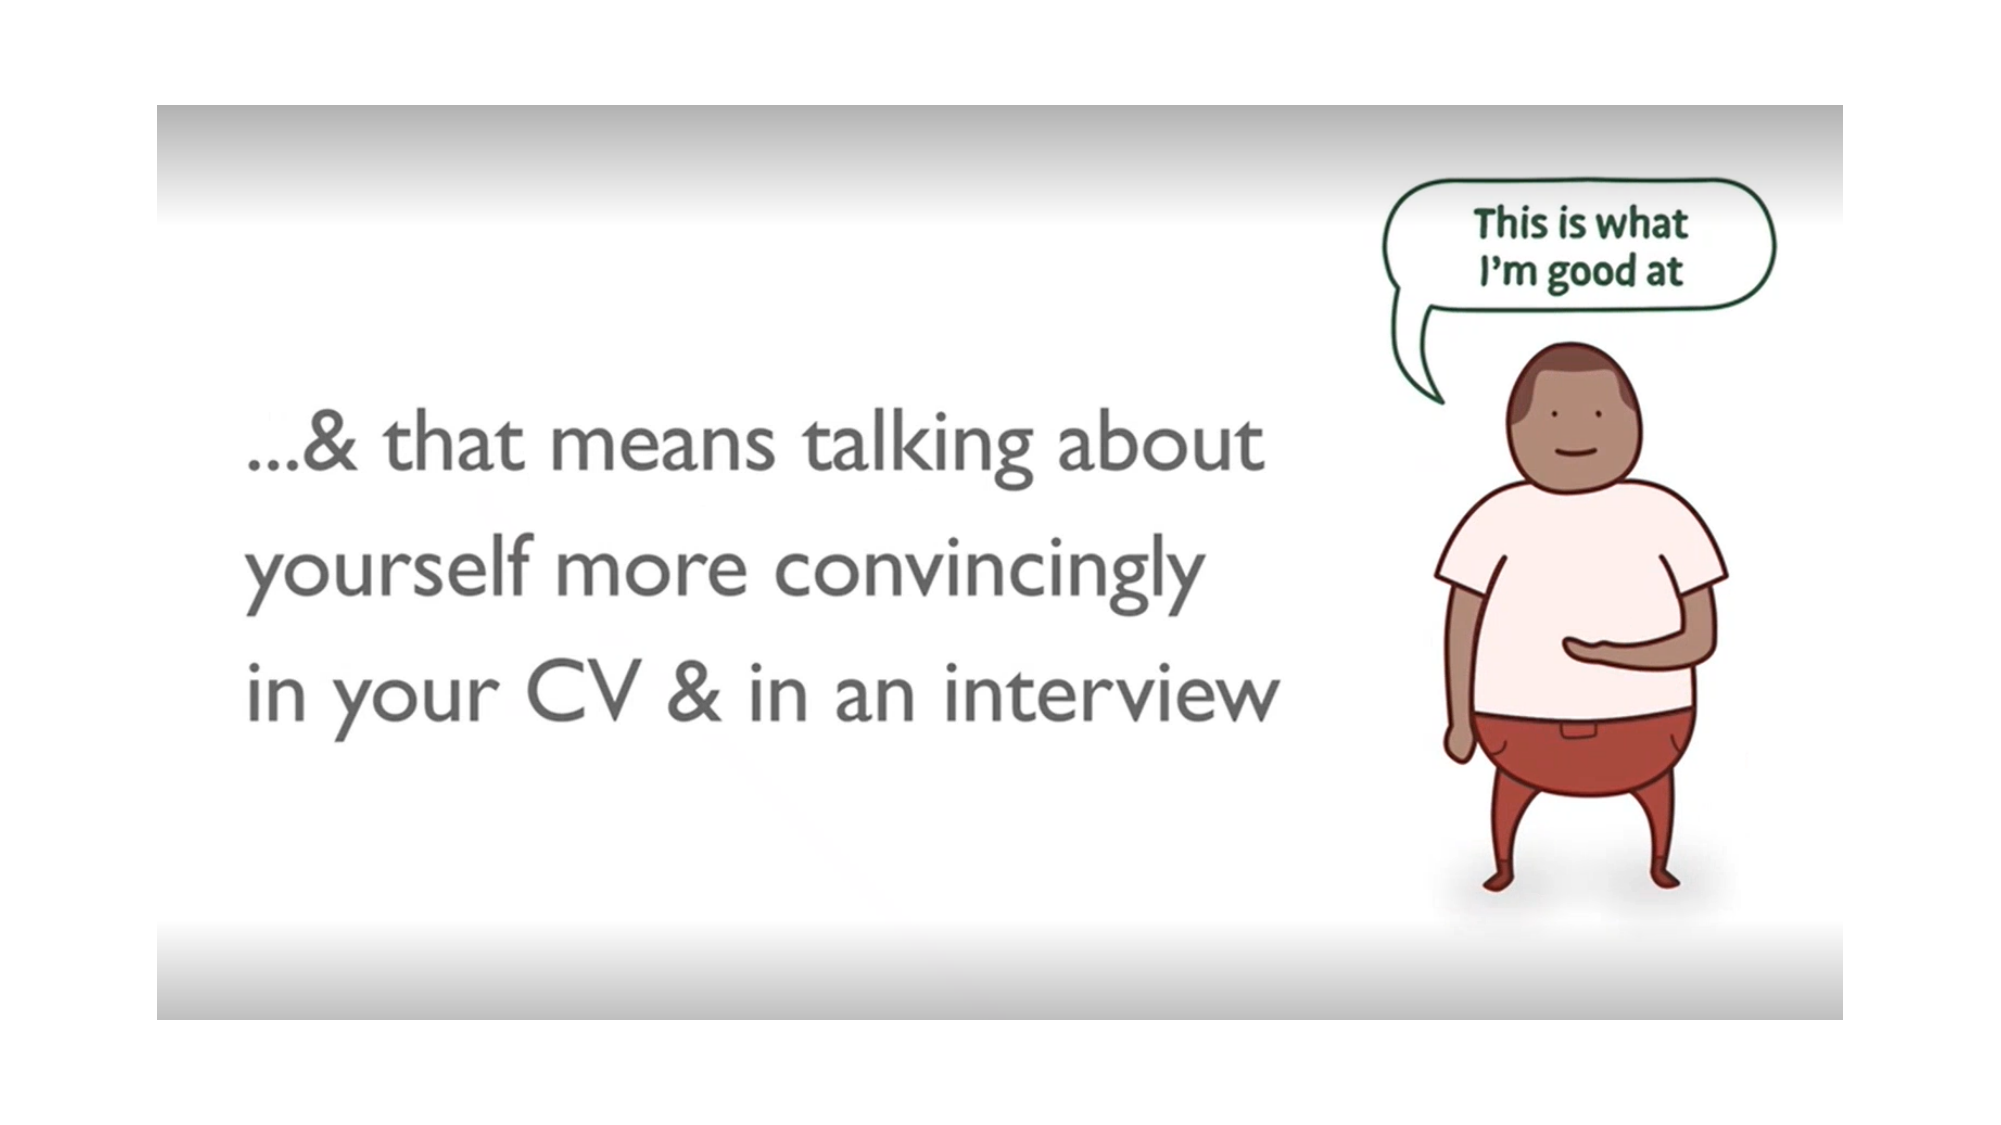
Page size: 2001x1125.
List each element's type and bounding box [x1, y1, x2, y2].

picture [157, 105, 1843, 1020]
